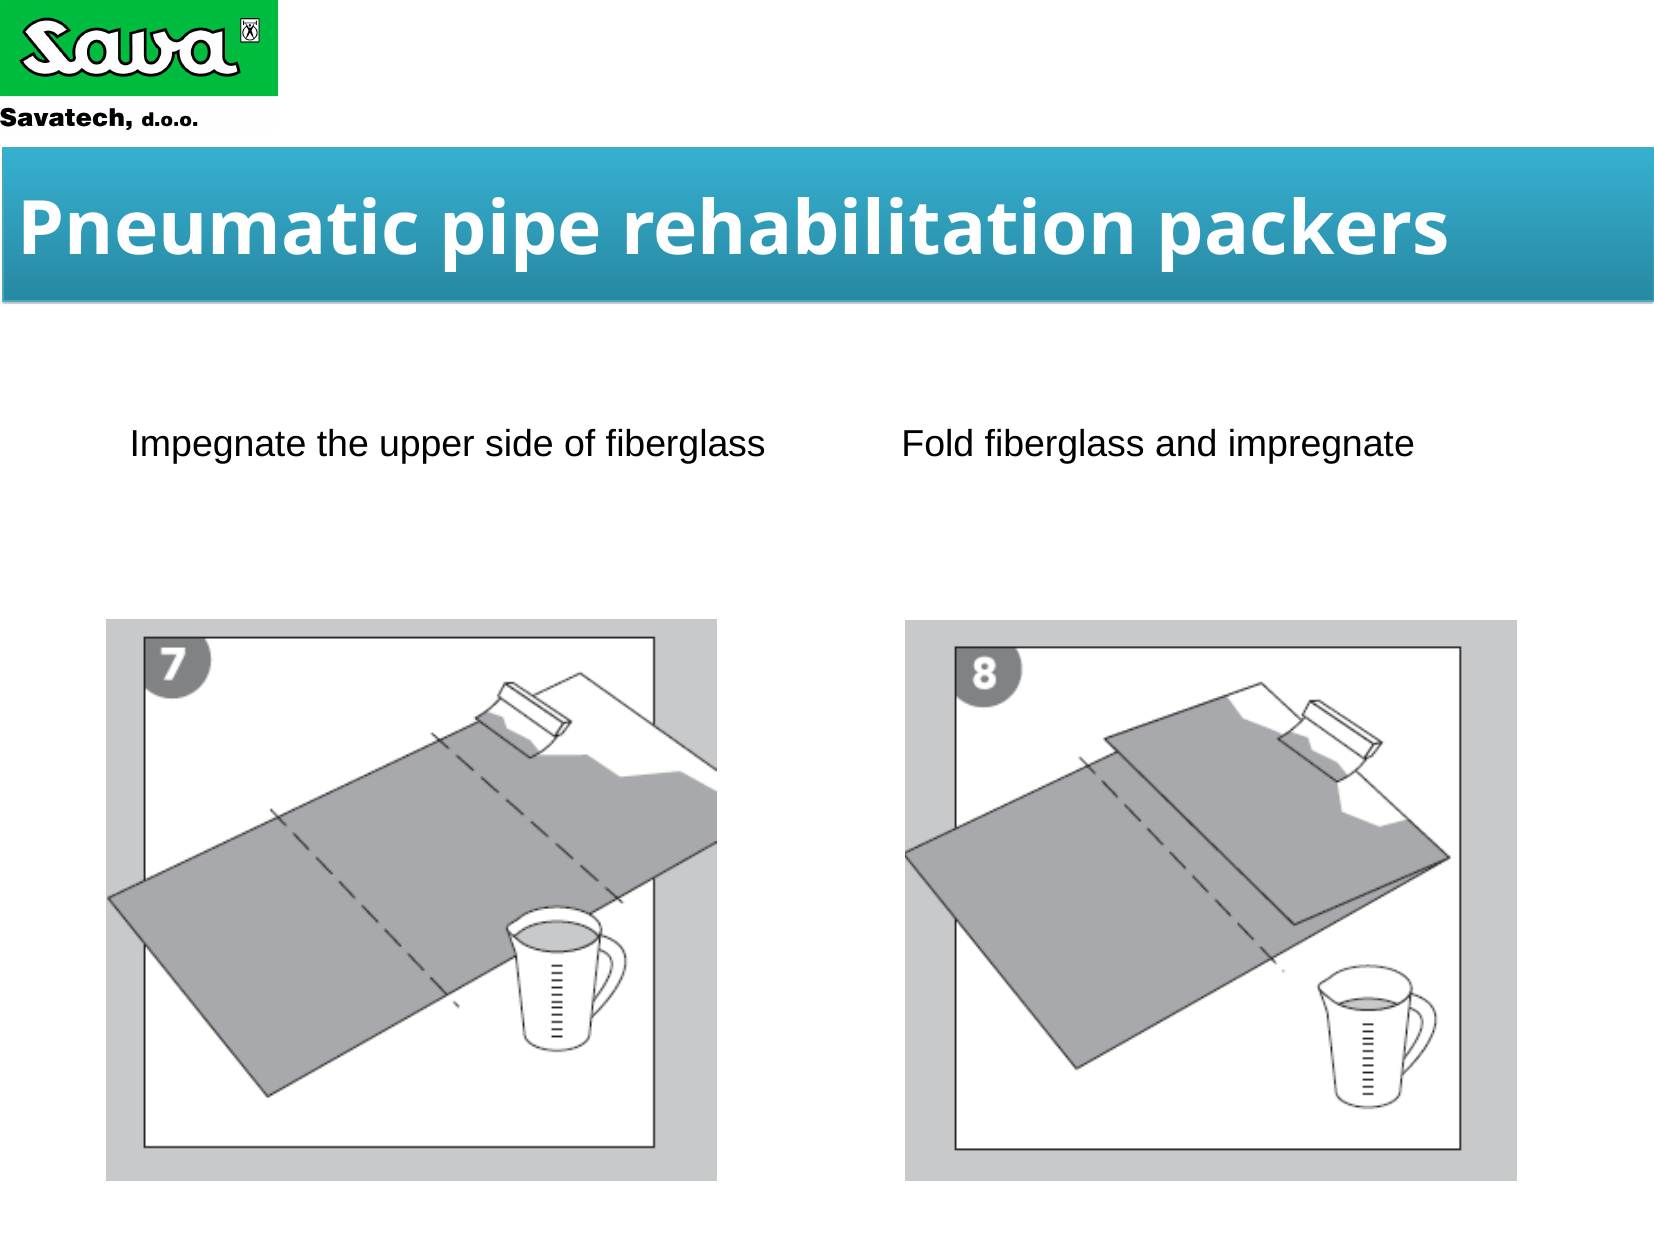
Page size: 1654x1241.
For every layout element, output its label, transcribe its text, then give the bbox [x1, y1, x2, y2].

text_box Impegnate the upper side of fiberglass [63, 354, 832, 532]
picture [106, 619, 717, 1181]
text_box Fold fiberglass and impregnate [832, 354, 1595, 532]
text_box Pneumatic pipe rehabilitation packers [3, 148, 1654, 301]
picture [0, 0, 278, 130]
picture [905, 620, 1517, 1181]
